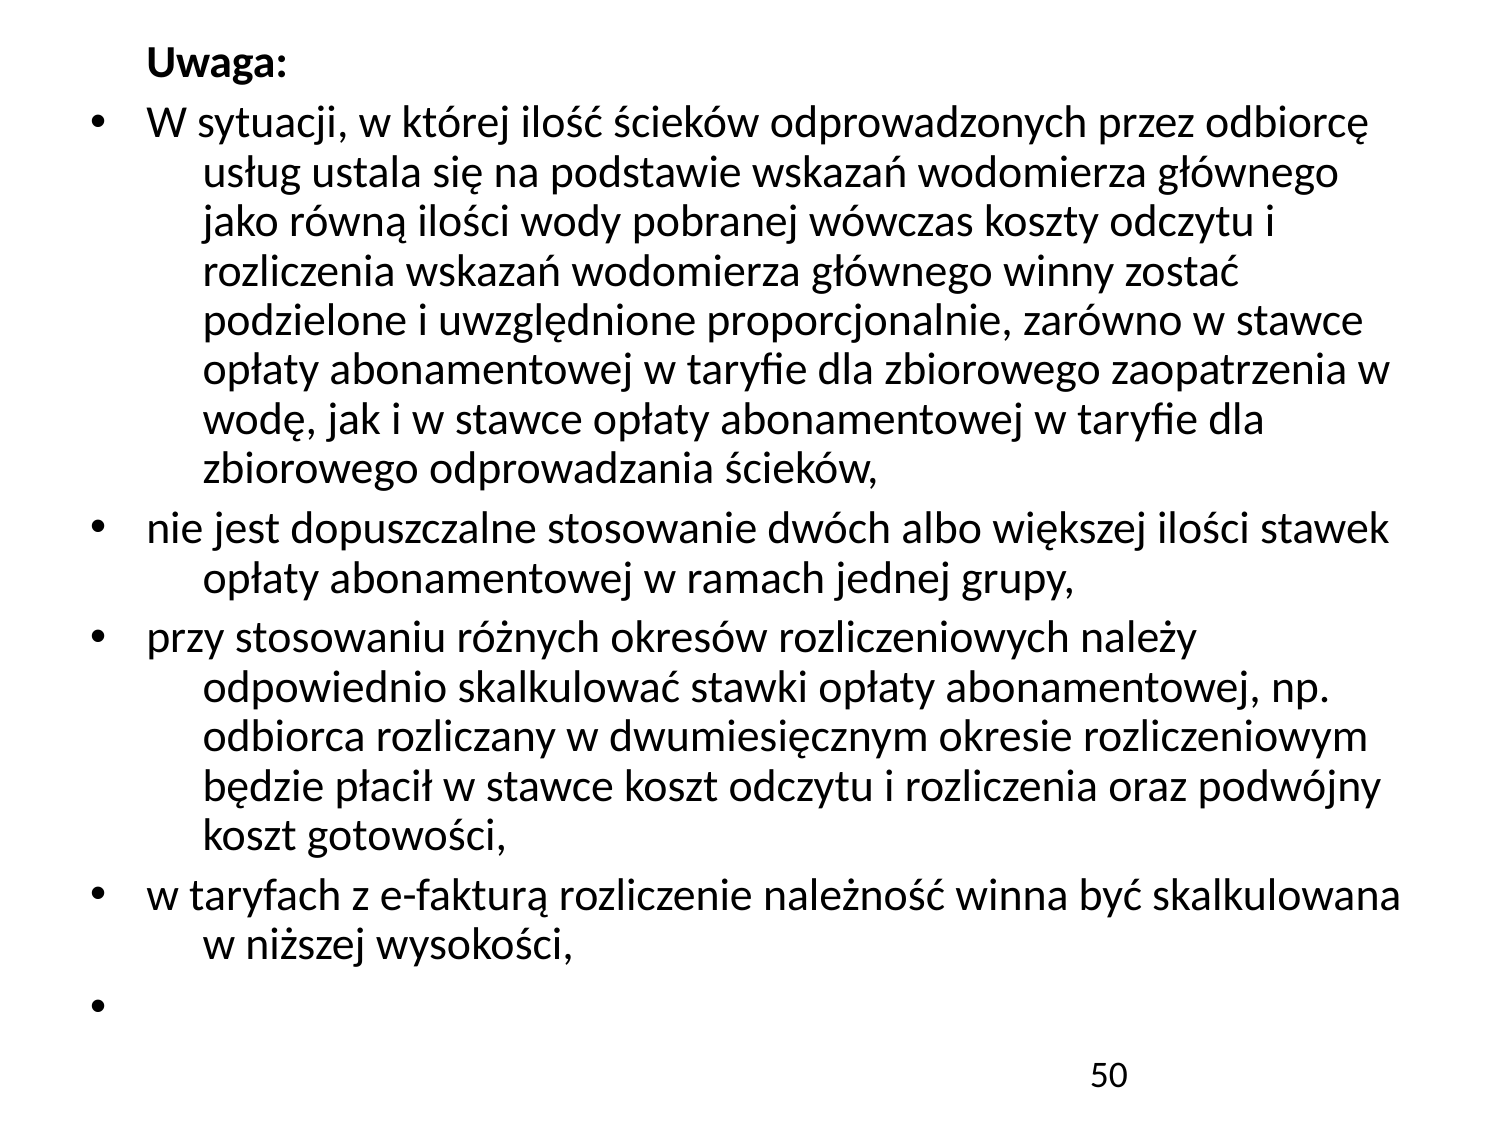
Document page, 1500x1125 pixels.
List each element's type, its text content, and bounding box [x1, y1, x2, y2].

list Uwaga: W sytuacji, w której ilość ścieków odprowadzonych przez odbiorcę usług ustala się na podstawie wskazań wodomierza głównego jako równą ilości wody pobranej wówczas koszty odczytu i rozliczenia wskazań wodomierza głównego winny zostać podzielone i uwzględnione proporcjonalnie, zarówno w stawce opłaty abonamentowej w taryfie dla zbiorowego zaopatrzenia w wodę, jak i w stawce opłaty abonamentowej w taryfie dla zbiorowego odprowadzania ścieków, nie jest dopuszczalne stosowanie dwóch albo większej ilości stawek opłaty abonamentowej w ramach jednej grupy, przy stosowaniu różnych okresów rozliczeniowych należy odpowiednio skalkulować stawki opłaty abonamentowej, np. odbiorca rozliczany w dwumiesięcznym okresie rozliczeniowym będzie płacił w stawce koszt odczytu i rozliczenia oraz podwójny koszt gotowości, w taryfach z e-fakturą rozliczenie należność winna być skalkulowana w niższej wysokości, [75, 30, 1426, 1059]
text_box 46 [1074, 1042, 1426, 1103]
